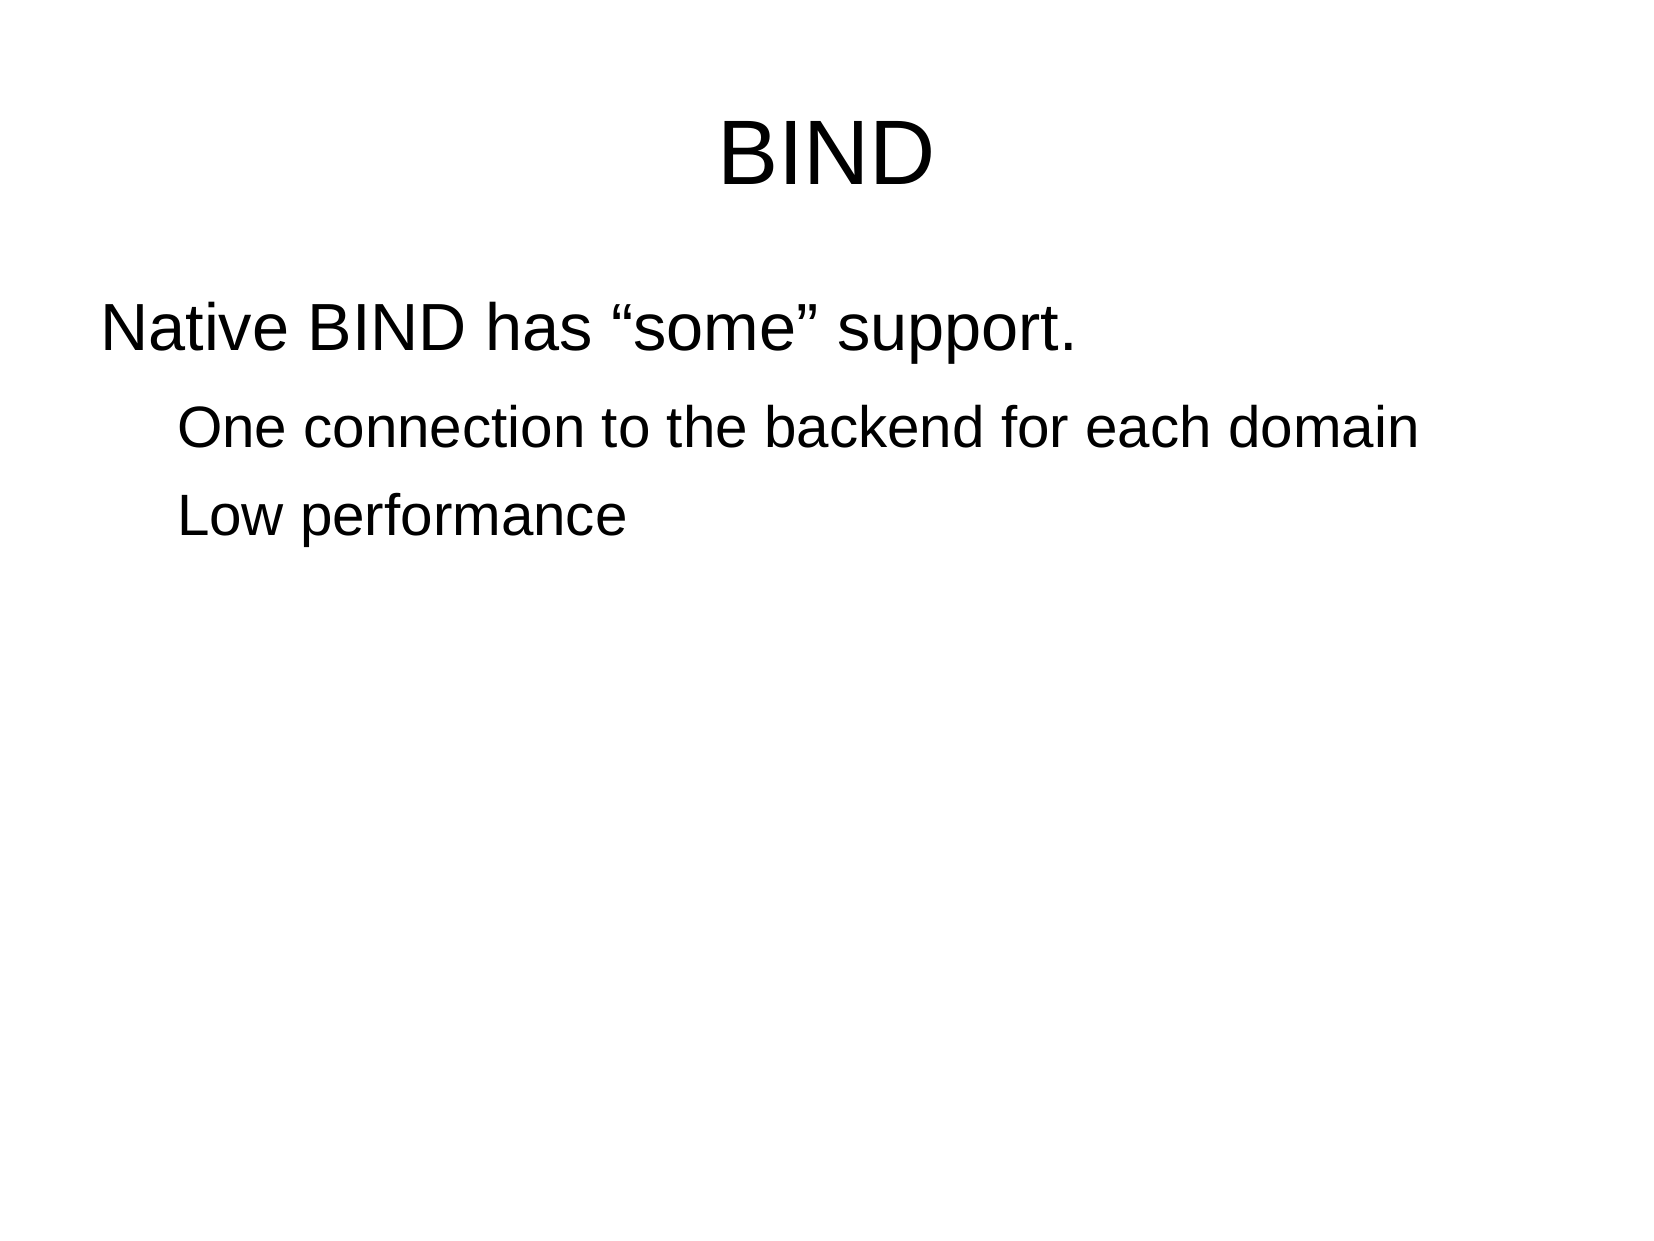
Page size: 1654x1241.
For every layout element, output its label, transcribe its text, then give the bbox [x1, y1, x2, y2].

list Native BIND has “some” support. One connection to the backend for each domain Low performance [82, 290, 1571, 1094]
title BIND [82, 56, 1571, 250]
